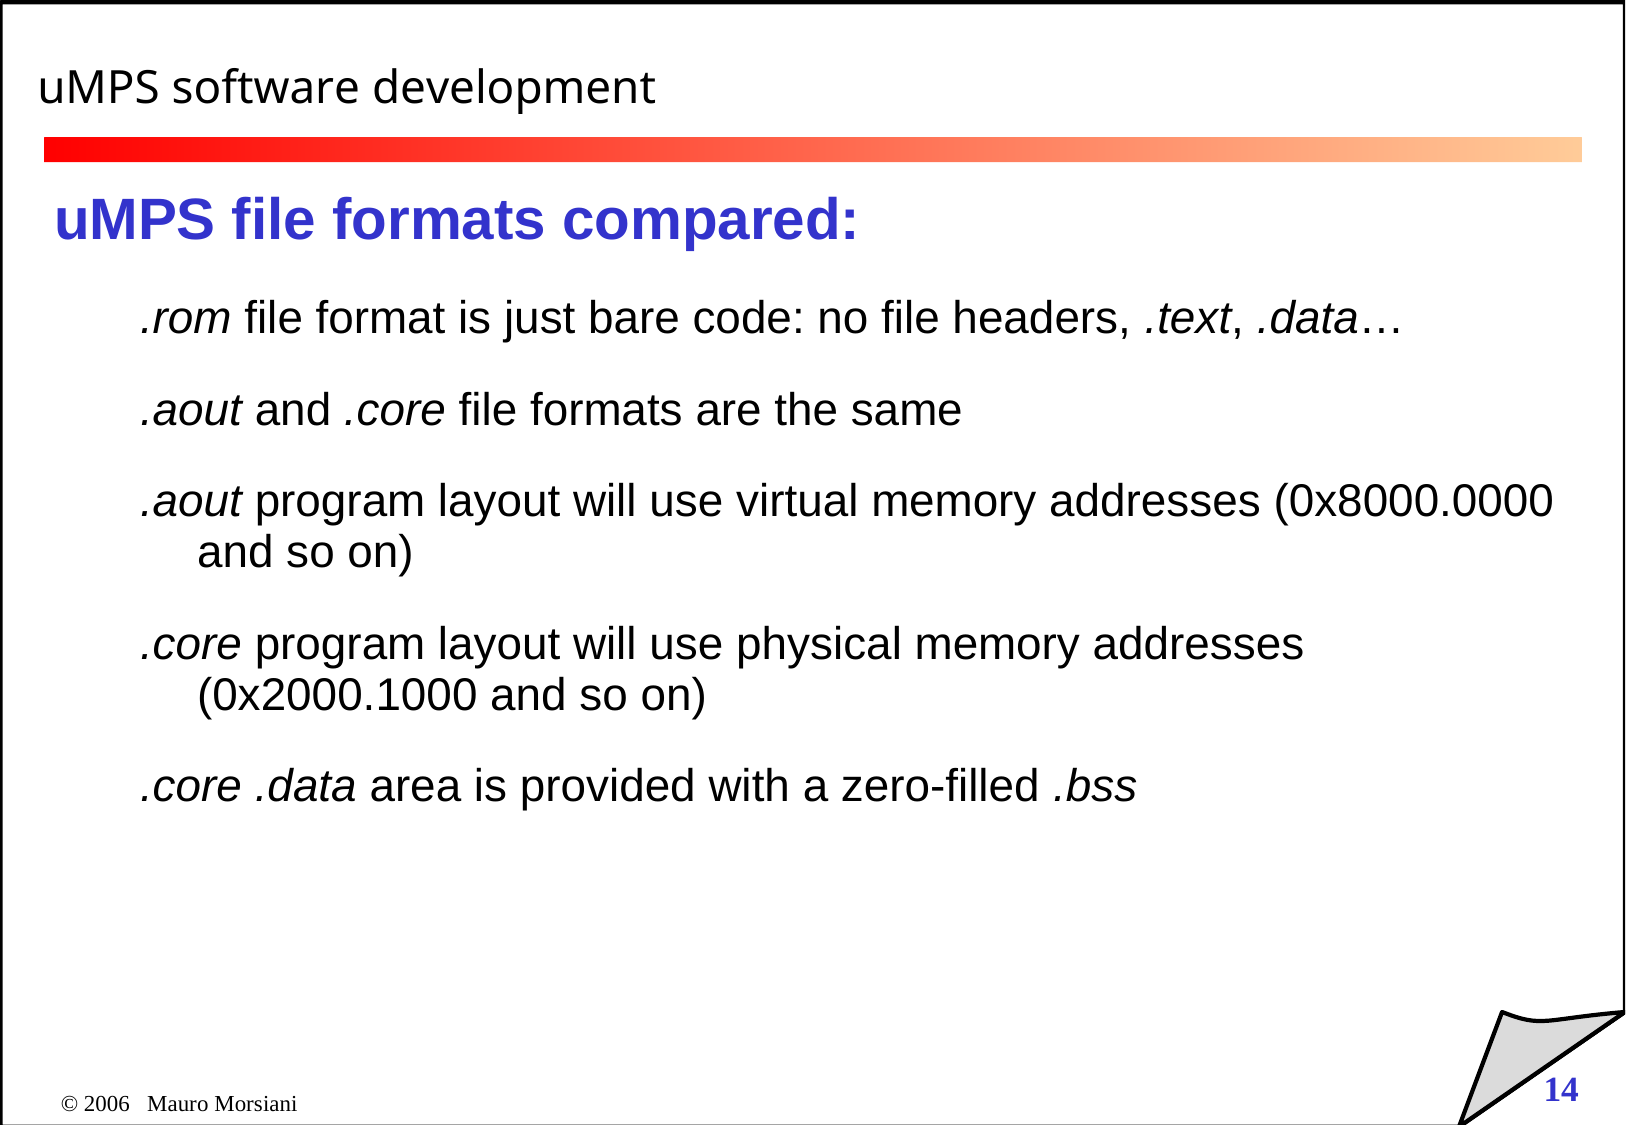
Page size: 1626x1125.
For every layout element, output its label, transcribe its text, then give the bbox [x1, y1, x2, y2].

title uMPS software development [37, 44, 1588, 131]
list uMPS file formats compared: .rom file format is just bare code: no file headers, .text, .data… .aout and .core file formats are the same .aout program layout will use virtual memory addresses (0x8000.0000 and so on) .core program layout will use physical memory addresses (0x2000.1000 and so on) .core .data area is provided with a zero-filled .bss [54, 187, 1571, 1124]
